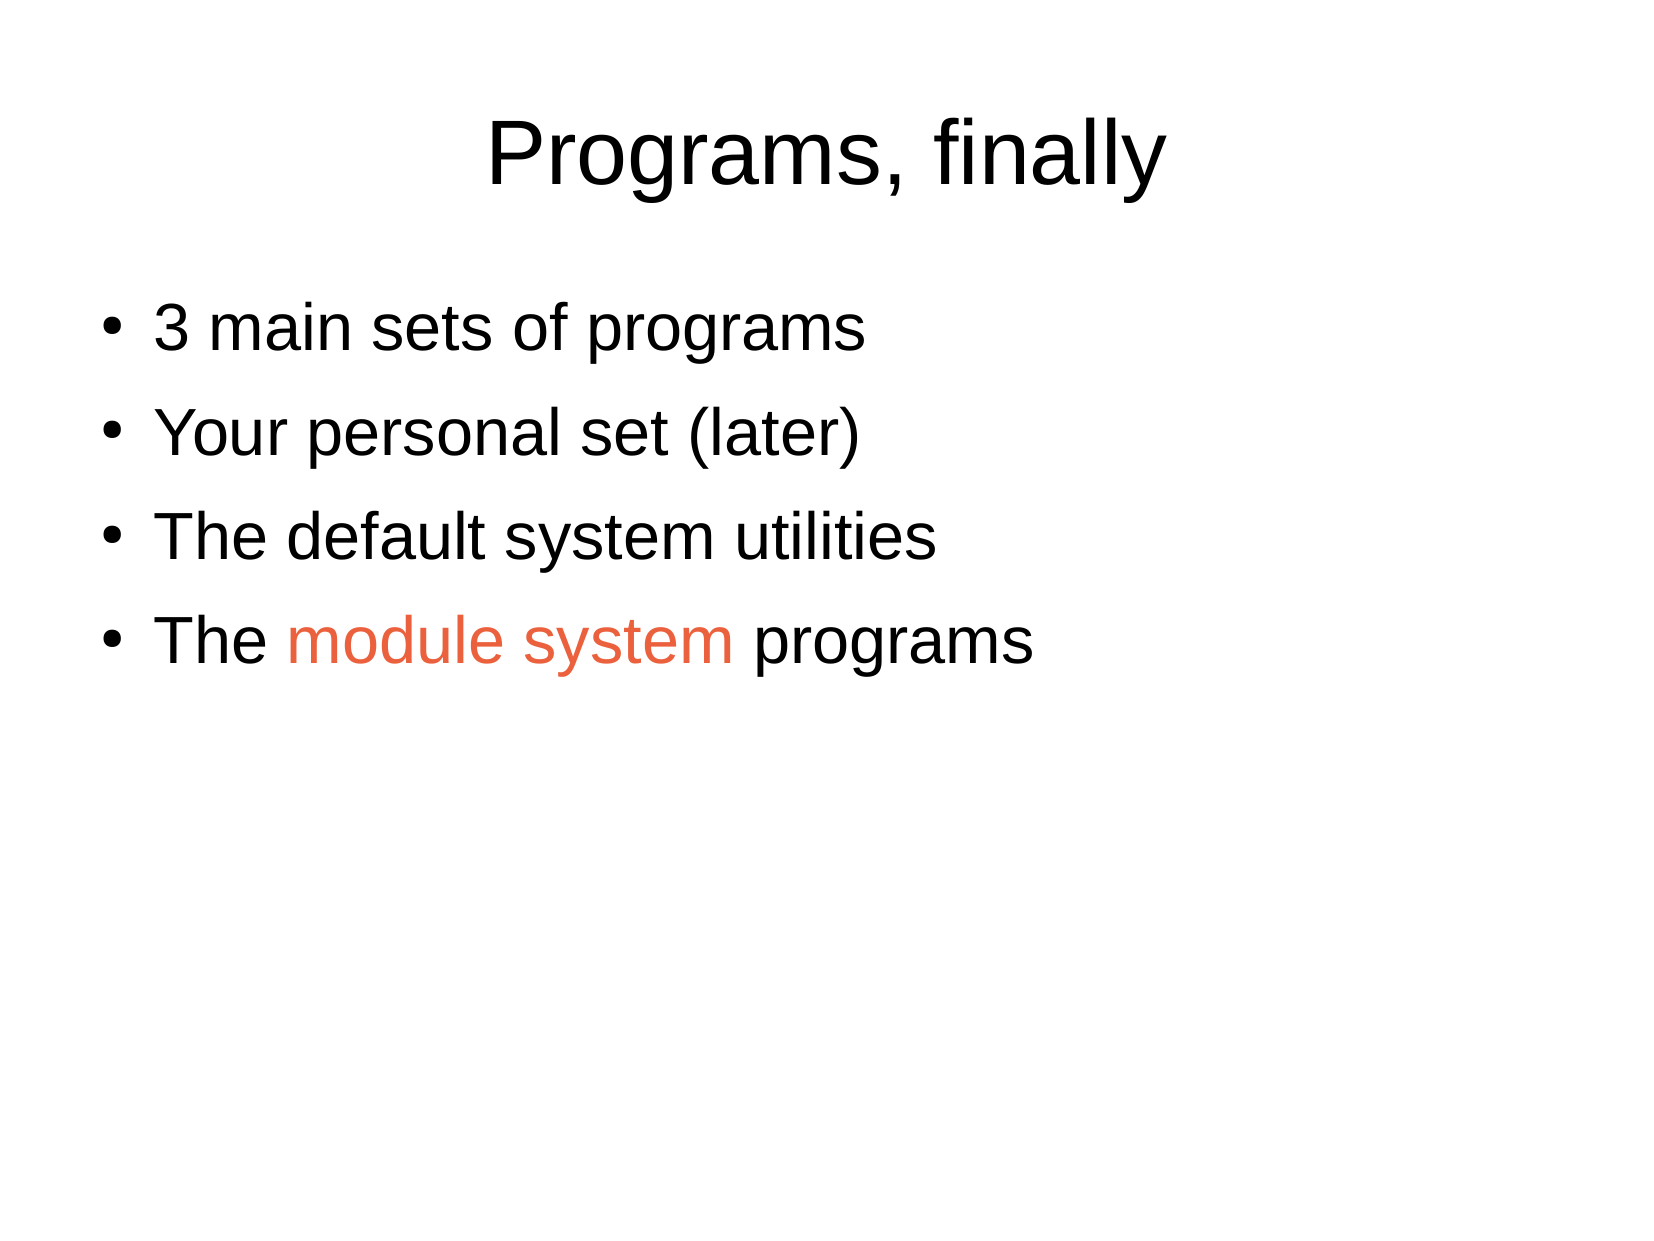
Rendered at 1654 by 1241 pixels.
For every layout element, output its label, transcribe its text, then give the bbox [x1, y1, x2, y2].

title Programs, finally [82, 49, 1571, 257]
list 3 main sets of programs Your personal set (later) The default system utilities The module system programs [82, 290, 1538, 1010]
